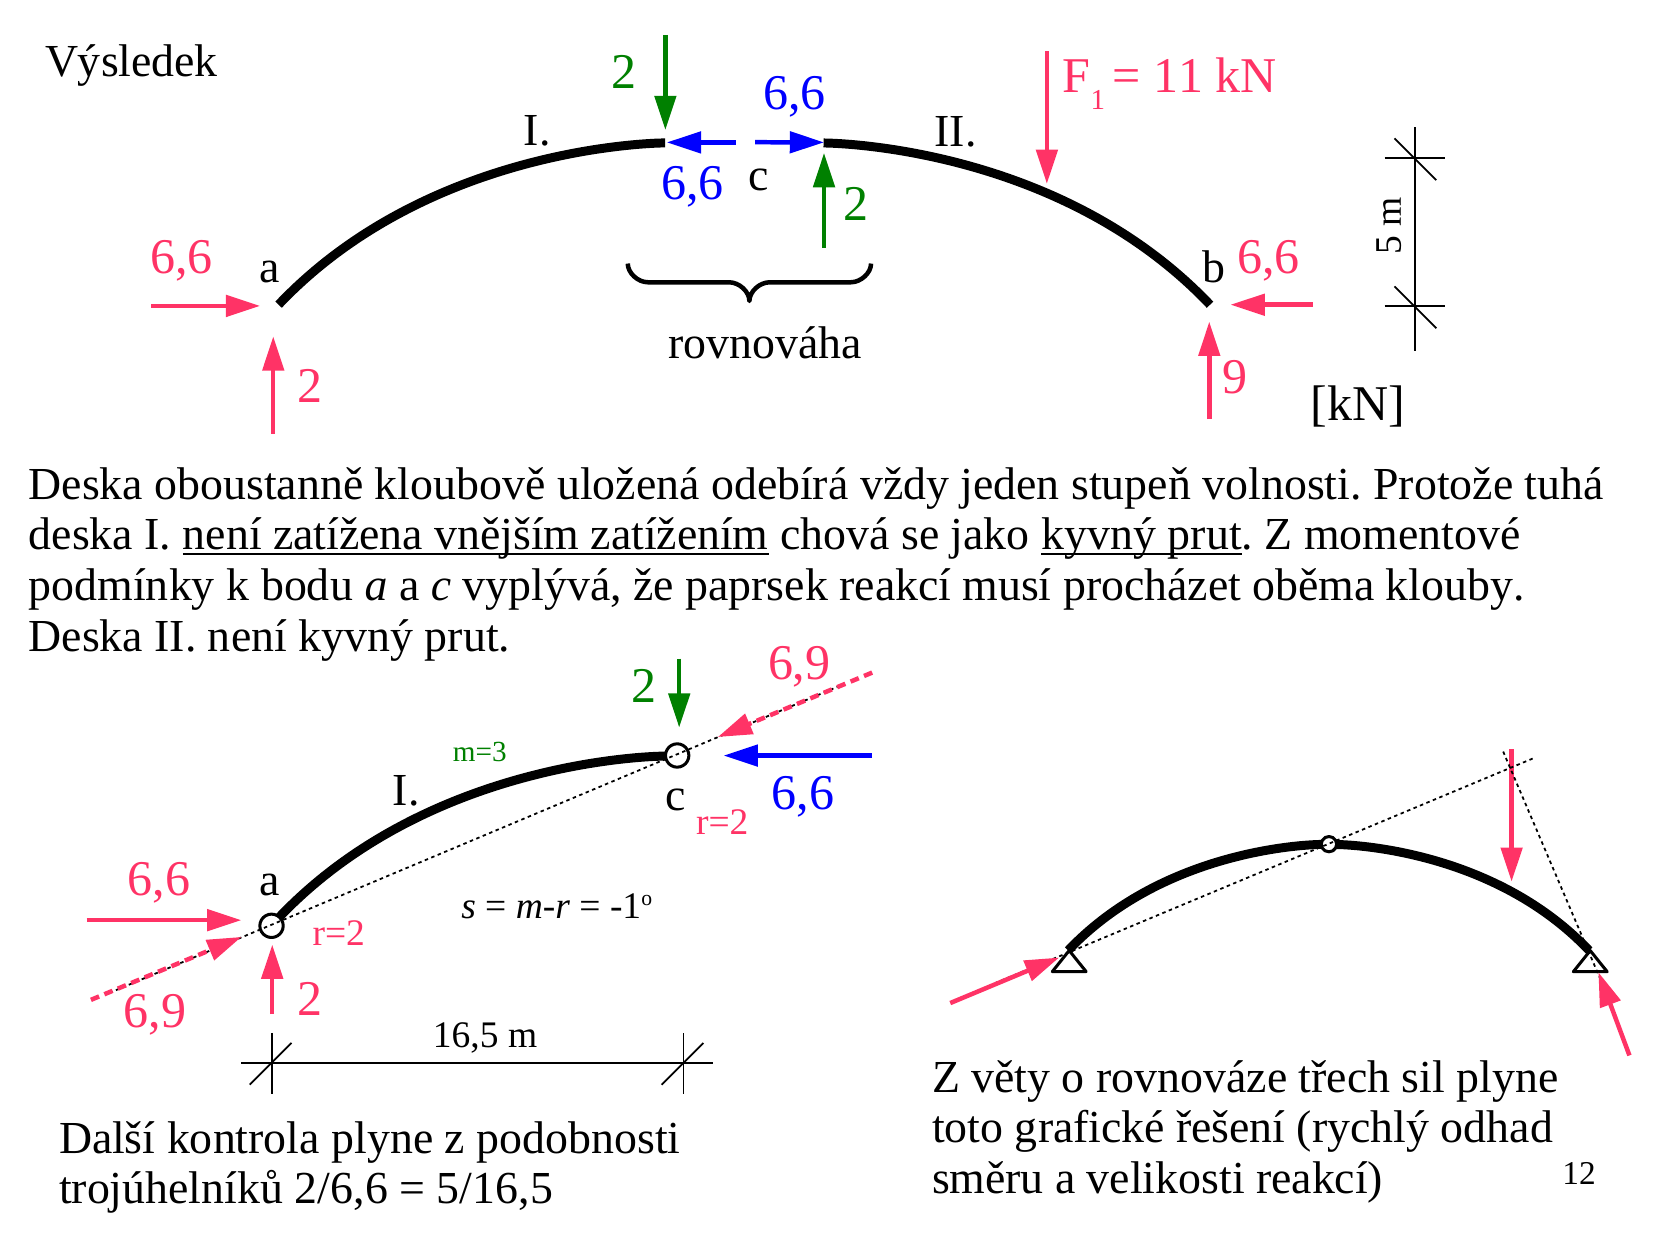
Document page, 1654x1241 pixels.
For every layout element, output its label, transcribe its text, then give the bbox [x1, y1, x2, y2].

text_box 6,6 [771, 764, 853, 826]
text_box r=2 [681, 794, 784, 855]
text_box rovnováha [653, 310, 904, 382]
text_box a [245, 847, 329, 918]
text_box Deska oboustanně kloubově uložená odebírá vždy jeden stupeň volnosti. Protože tuhá deska I. není zatížena vnějším zatížením chová se jako kyvný prut. Z momentové podmínky k bodu a a c vyplývá, že paprsek reakcí musí procházet oběma klouby. Deska II. není kyvný prut. [14, 451, 1654, 688]
text_box m=3 [438, 728, 541, 779]
text_box 6,6 [763, 64, 845, 126]
text_box 9 [1222, 348, 1304, 410]
text_box 6,9 [123, 982, 205, 1044]
text_box 16,5 m [418, 1006, 601, 1067]
text_box 5 m [1359, 146, 1421, 270]
text_box Výsledek [30, 28, 277, 99]
text_box Další kontrola plyne z podobnosti trojúhelníků 2/6,6 = 5/16,5 [44, 1104, 755, 1231]
text_box I. [509, 97, 593, 168]
text_box [259, 914, 284, 938]
text_box 6,6 [150, 229, 232, 290]
text_box b [1187, 234, 1272, 305]
text_box 2 [611, 43, 693, 105]
text_box F1 = 11 kN [1062, 48, 1295, 119]
text_box a [245, 234, 329, 305]
text_box 6,9 [768, 634, 850, 696]
text_box r=2 [297, 904, 401, 965]
text_box 6,6 [127, 850, 209, 912]
text_box 6,6 [661, 154, 743, 216]
text_box [665, 743, 689, 768]
text_box c [733, 142, 817, 213]
text_box 2 [297, 358, 379, 419]
text_box I. [378, 757, 462, 828]
text_box 6,6 [1237, 229, 1319, 290]
text_box Z věty o rovnováze třech sil plyne toto grafické řešení (rychlý odhad směru a velikosti reakcí) [917, 1043, 1626, 1226]
text_box 2 [843, 175, 925, 237]
text_box s = m-r = -1o [446, 877, 694, 938]
text_box 2 [631, 657, 713, 719]
text_box c [650, 762, 734, 833]
text_box 2 [297, 971, 379, 1032]
text_box [1321, 836, 1337, 852]
text_box [kN] [1310, 376, 1453, 437]
text_box II. [920, 98, 1004, 169]
